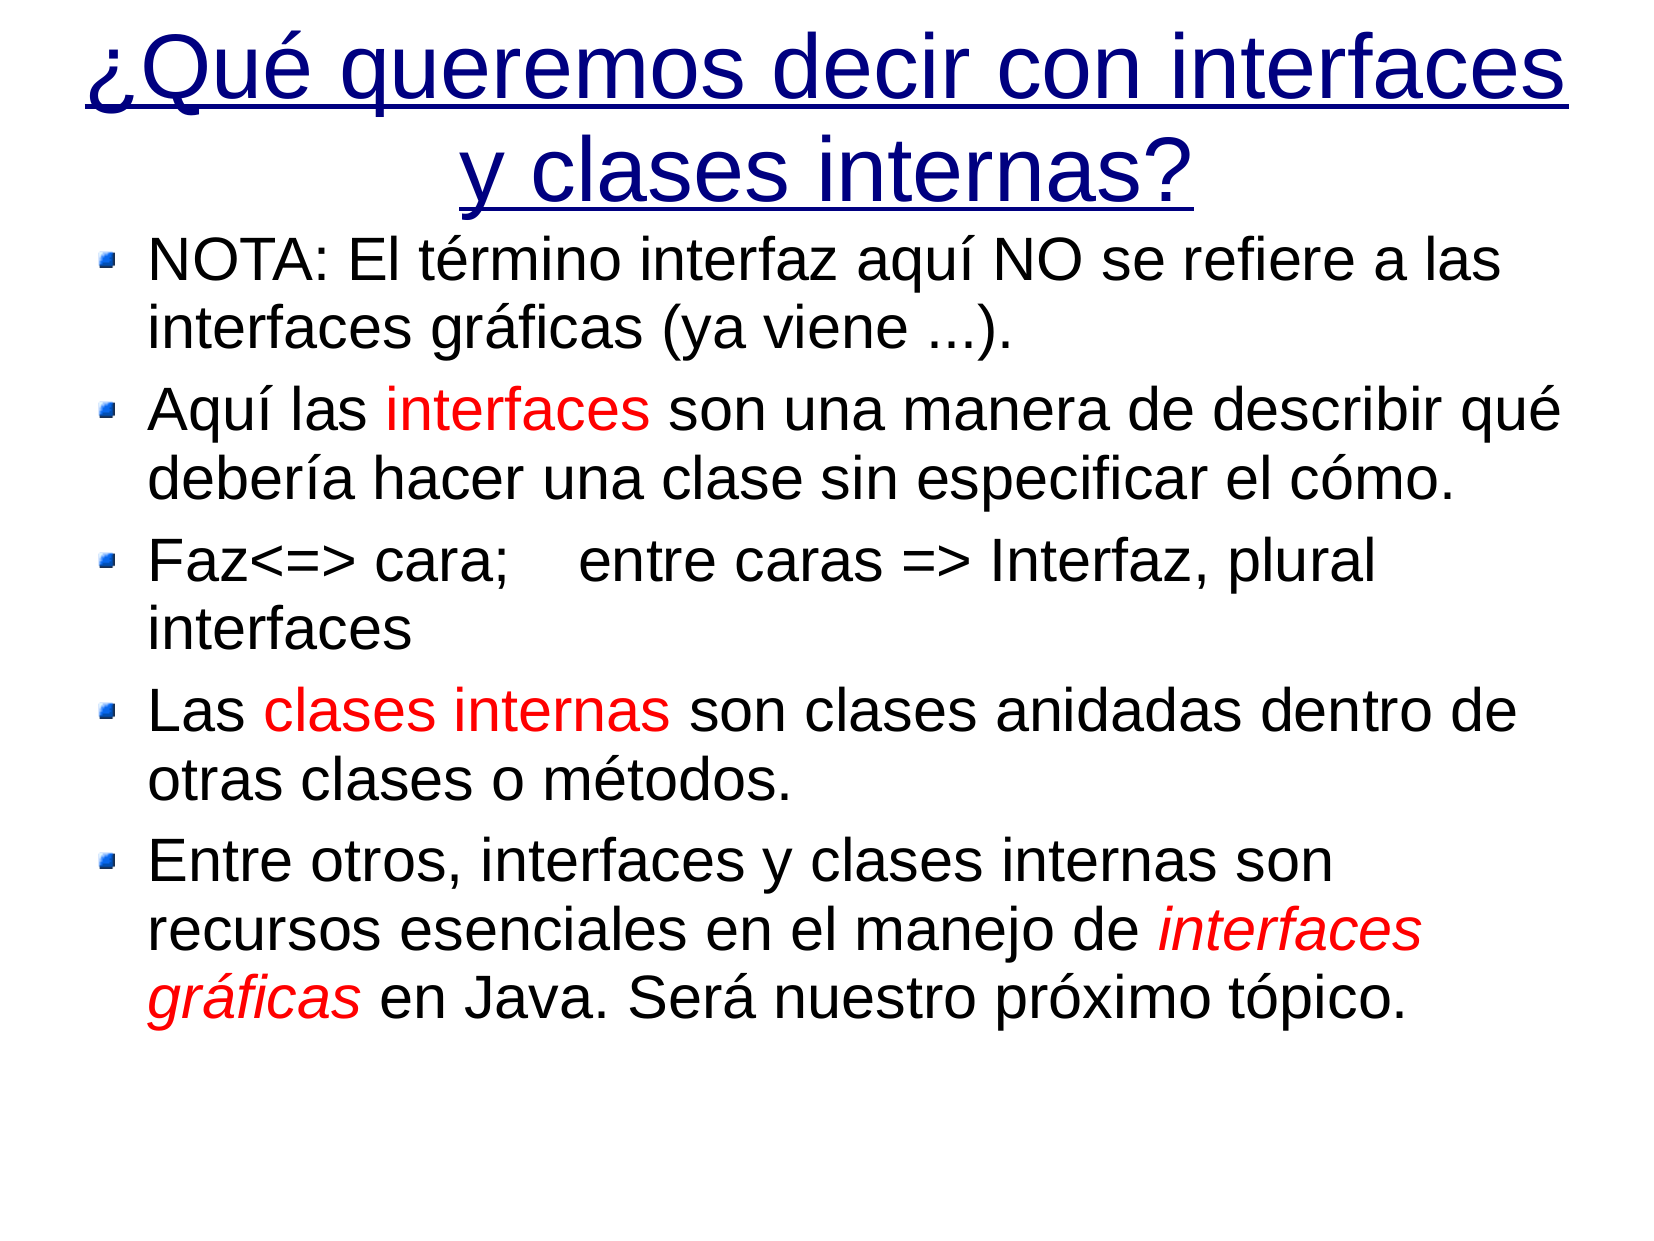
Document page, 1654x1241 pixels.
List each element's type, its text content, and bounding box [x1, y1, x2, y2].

title ¿Qué queremos decir con interfaces y clases internas? [82, 4, 1571, 225]
list NOTA: El término interfaz aquí NO se refiere a las interfaces gráficas (ya viene ...). Aquí las interfaces son una manera de describir qué debería hacer una clase sin especificar el cómo. Faz<=> cara; entre caras => Interfaz, plural interfaces Las clases internas son clases anidadas dentro de otras clases o métodos. Entre otros, interfaces y clases internas son recursos esenciales en el manejo de interfaces gráficas en Java. Será nuestro próximo tópico. [82, 225, 1571, 1126]
